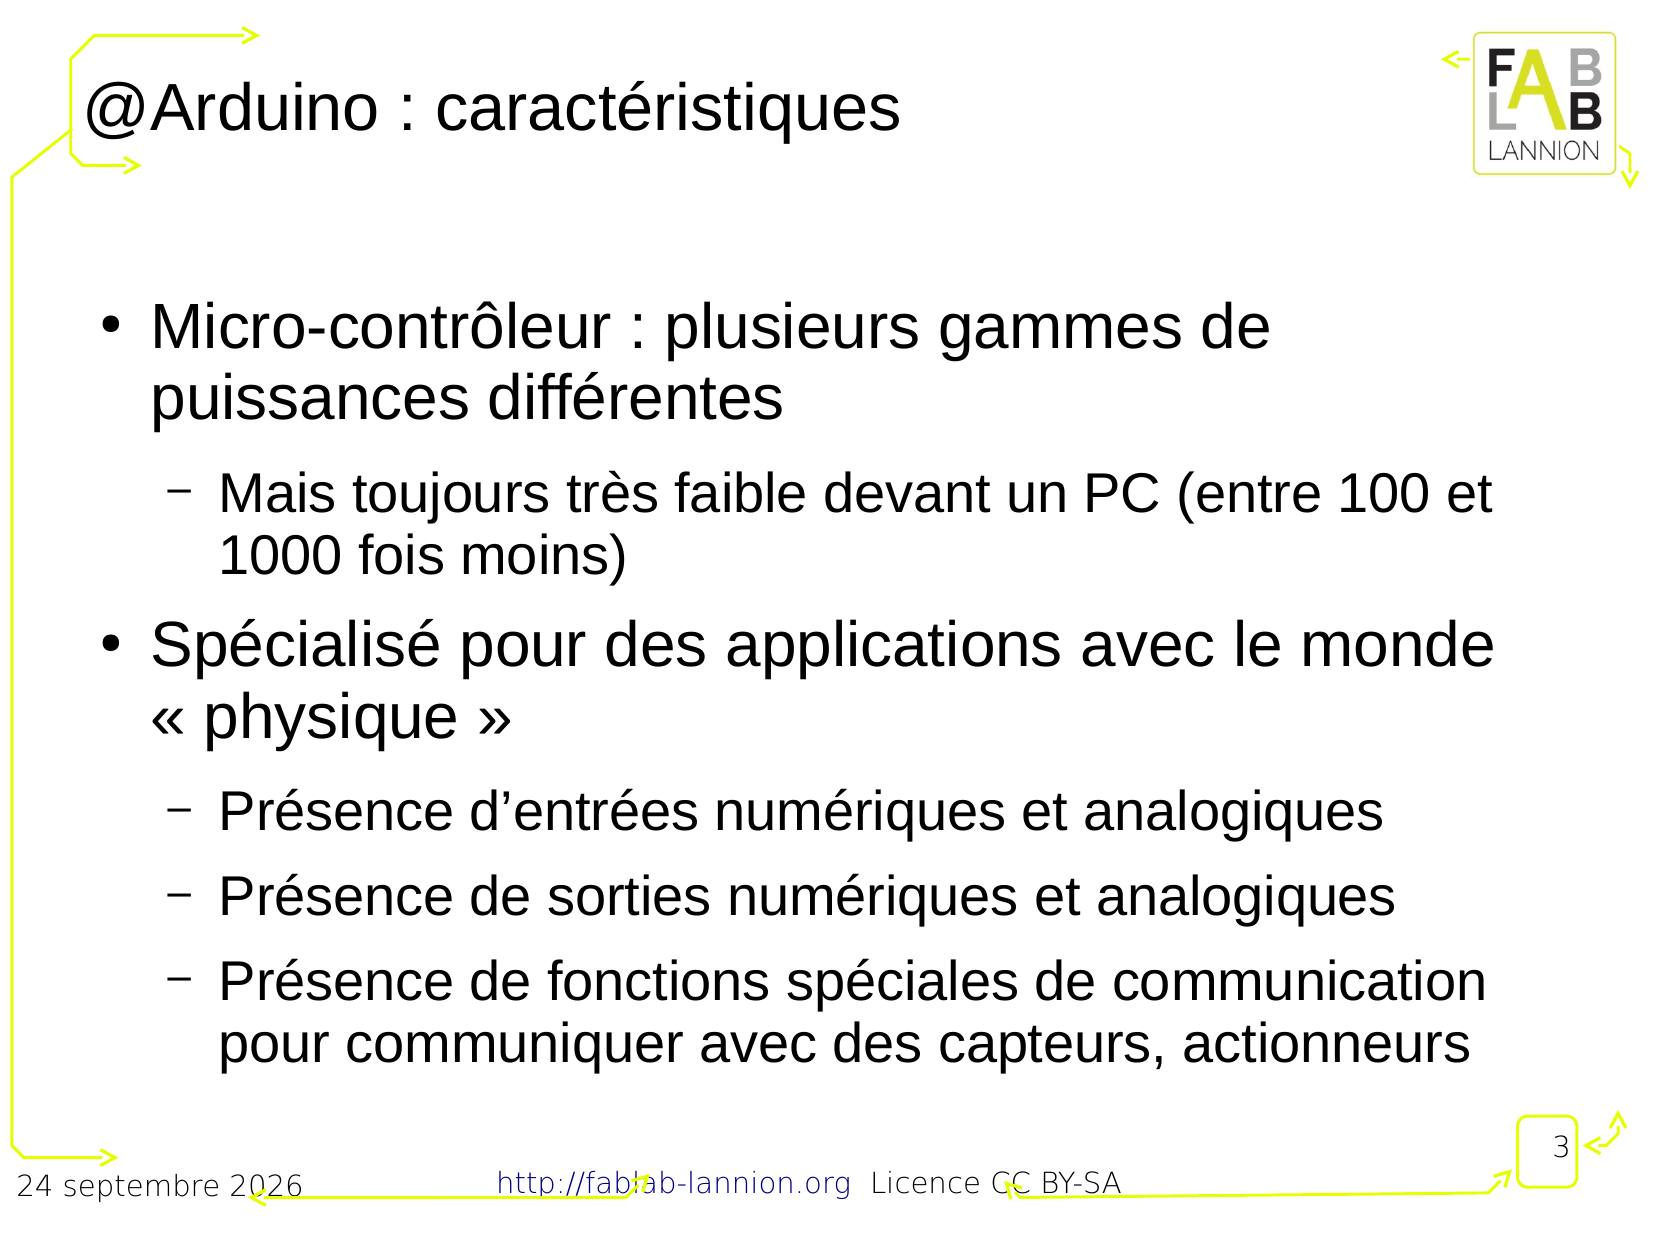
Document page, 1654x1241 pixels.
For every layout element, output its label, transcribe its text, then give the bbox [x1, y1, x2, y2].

title @Arduino : caractéristiques [82, 49, 1441, 166]
list Micro-contrôleur : plusieurs gammes de puissances différentes Mais toujours très faible devant un PC (entre 100 et 1000 fois moins) Spécialisé pour des applications avec le monde « physique » Présence d’entrées numériques et analogiques Présence de sorties numériques et analogiques Présence de fonctions spéciales de communication pour communiquer avec des capteurs, actionneurs [82, 290, 1571, 1075]
picture [1470, 29, 1619, 178]
